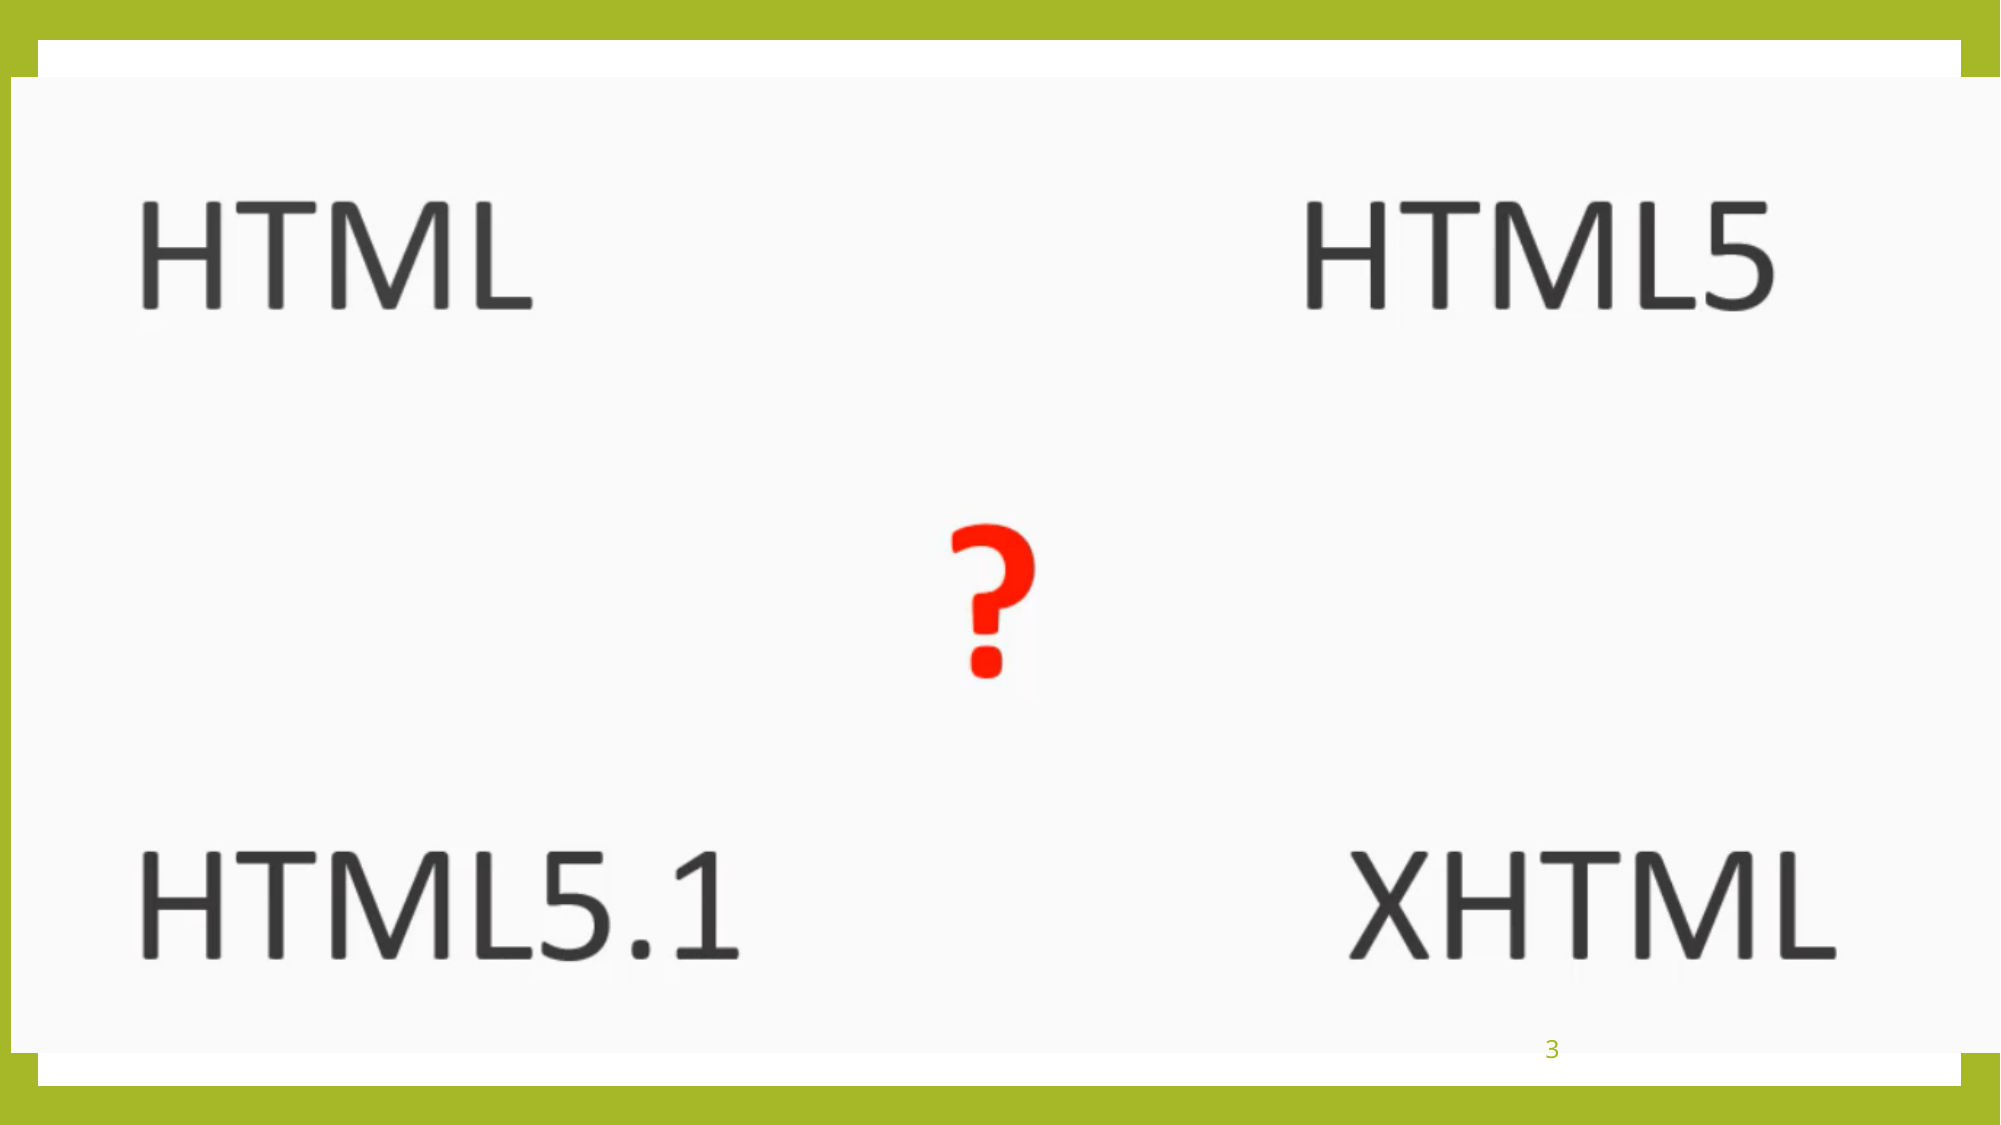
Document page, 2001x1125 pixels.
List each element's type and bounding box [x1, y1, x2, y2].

text_box [1530, 1020, 1811, 1081]
picture [11, 77, 2000, 1053]
